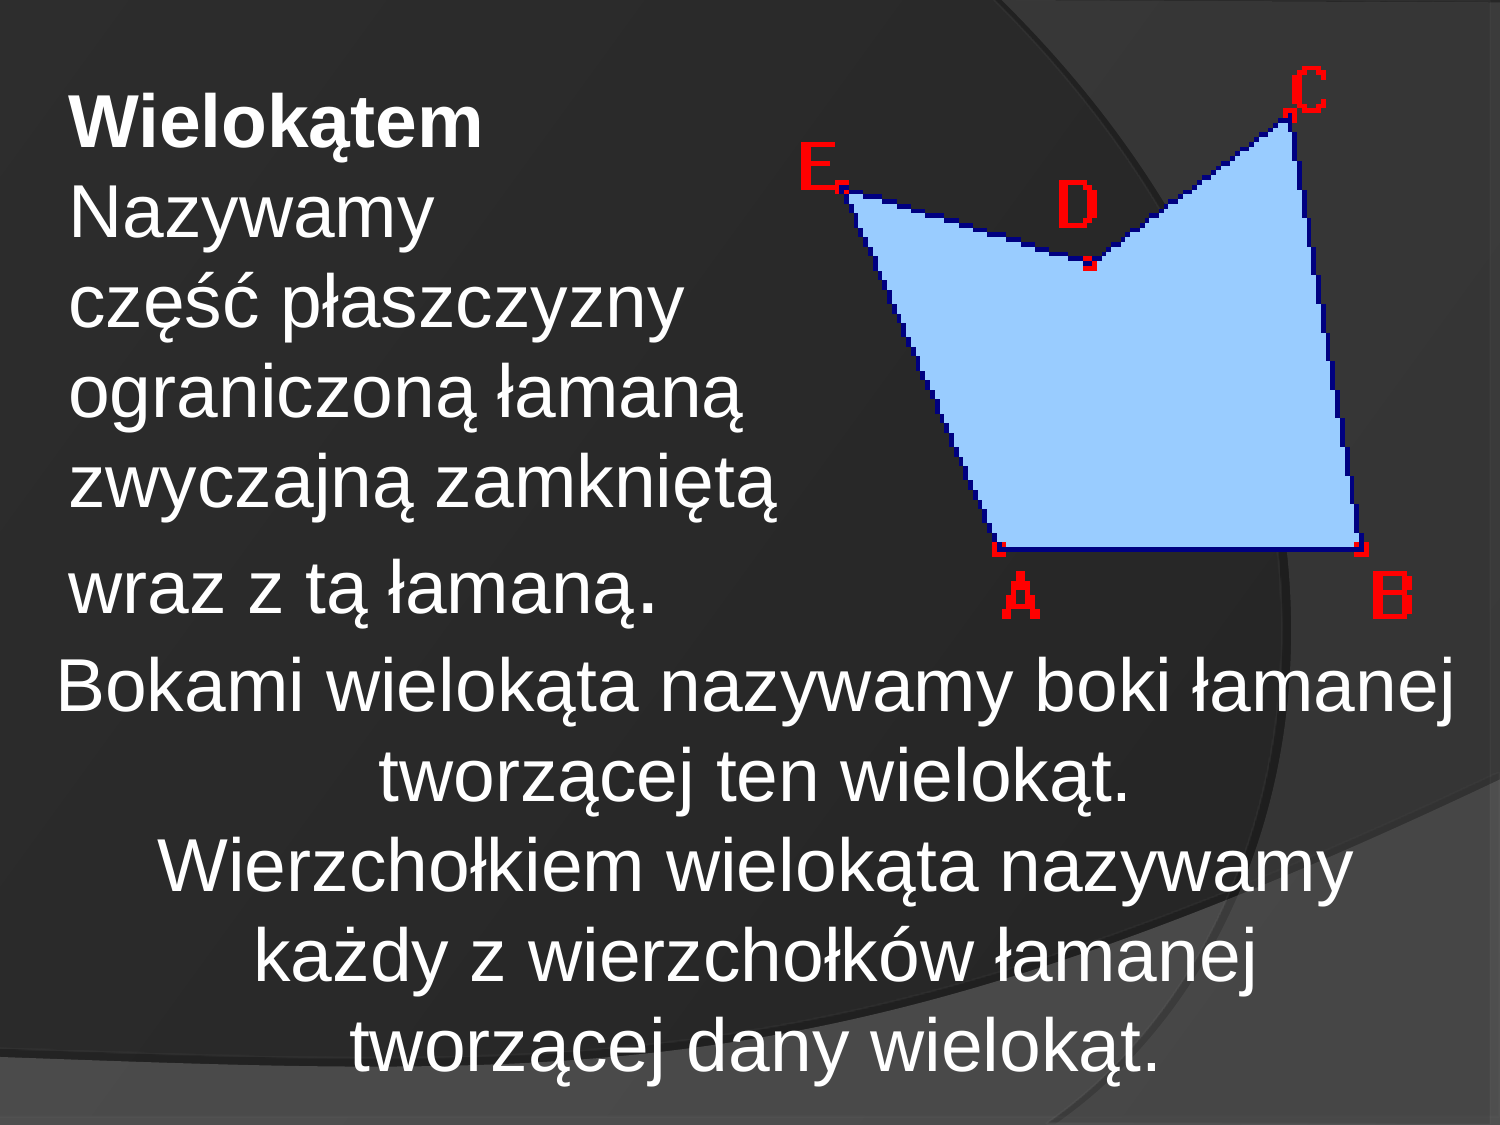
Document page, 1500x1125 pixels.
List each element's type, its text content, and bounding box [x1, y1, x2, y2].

text_box Bokami wielokąta nazywamy boki łamanej tworzącej ten wielokąt. Wierzchołkiem wielokąta nazywamy każdy z wierzchołków łamanej tworzącej dany wielokąt. [6, 539, 1500, 1094]
picture [886, 66, 1412, 624]
text_box Wielokątem Nazywamy część płaszczyzny ograniczoną łamaną zwyczajną zamkniętą wraz z tą łamaną. [53, 65, 886, 640]
